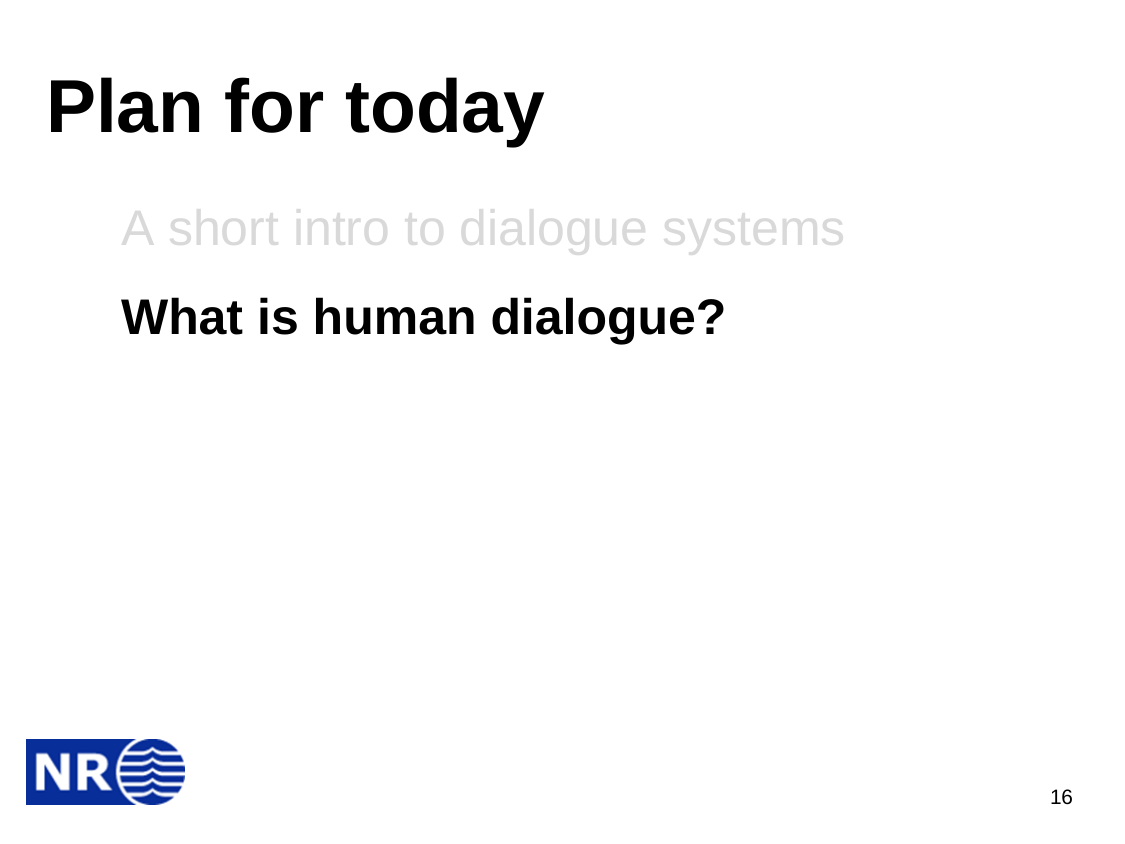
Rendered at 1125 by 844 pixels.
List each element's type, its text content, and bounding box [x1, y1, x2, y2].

title Plan for today [30, 32, 1095, 157]
list A short intro to dialogue systems What is human dialogue? [30, 187, 1095, 694]
text_box [1035, 776, 1095, 812]
